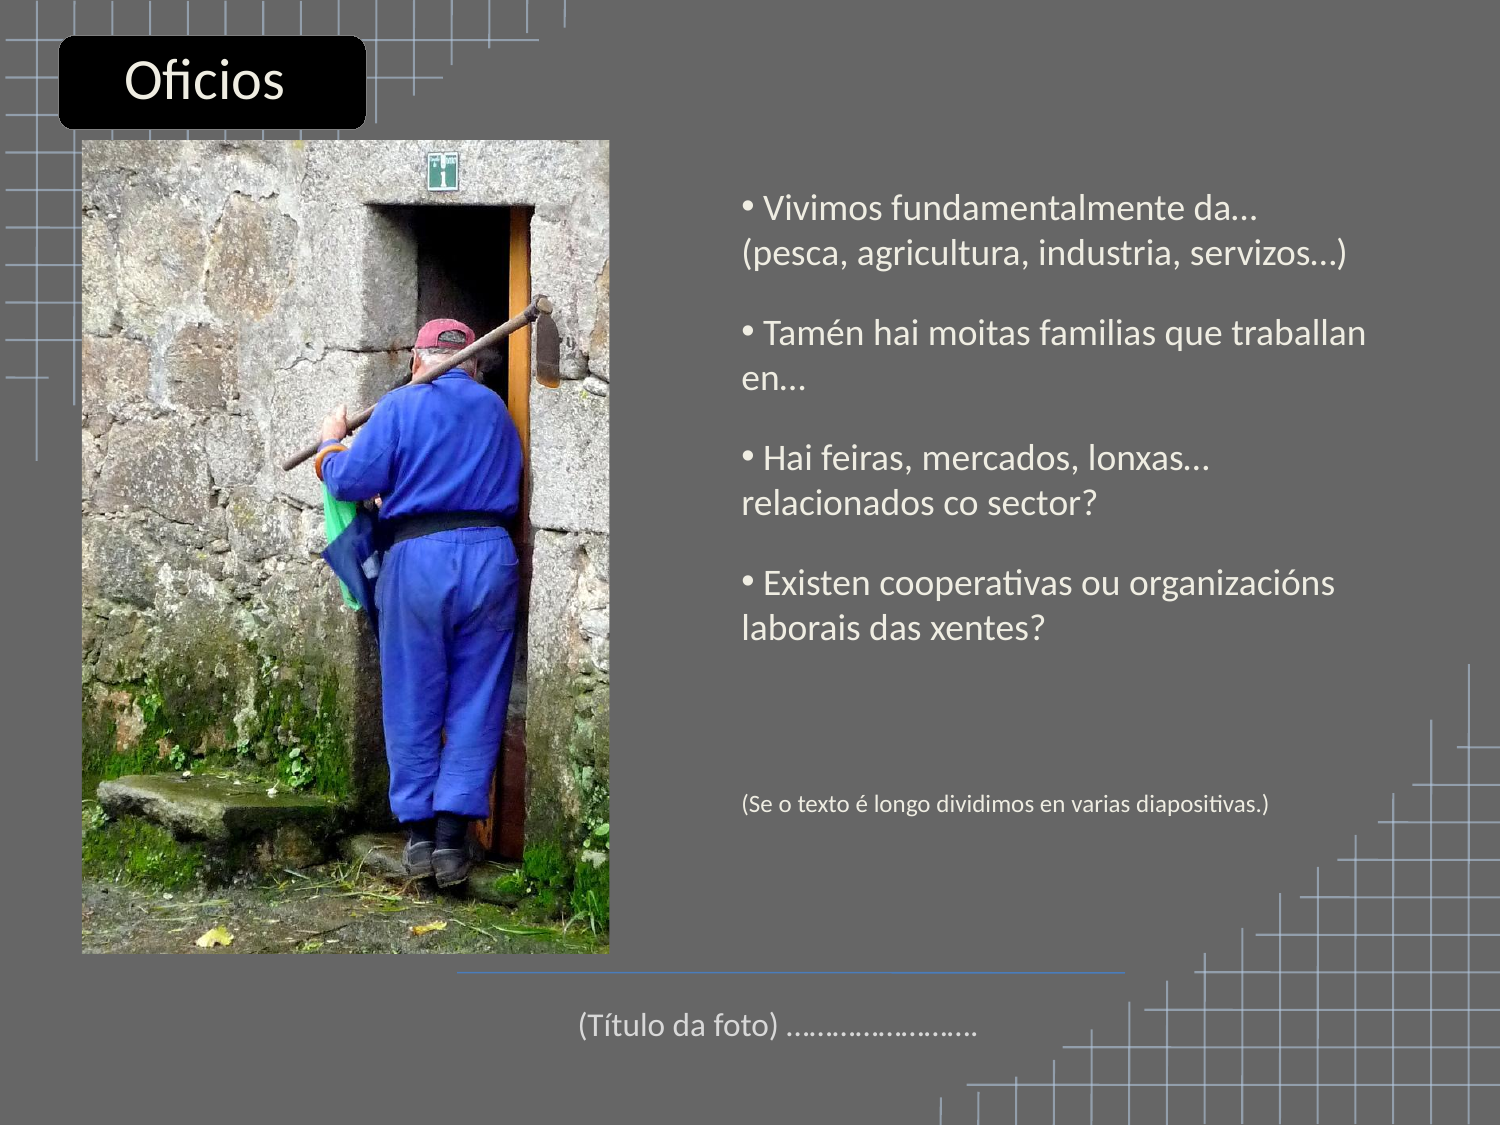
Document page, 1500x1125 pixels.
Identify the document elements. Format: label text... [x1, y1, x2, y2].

text_box [81, 140, 610, 954]
text_box Vivimos fundamentalmente da… (pesca, agricultura, industria, servizos…) Tamén hai moitas familias que traballan en… Hai feiras, mercados, lonxas… relacionados co sector? Existen cooperativas ou organizacións laborais das xentes? (Se o texto é longo dividimos en varias diapositivas.) [726, 175, 1383, 903]
text_box [69, 35, 367, 130]
text_box (Título da foto) ……………………. [562, 996, 996, 1052]
title Oficios [58, 23, 352, 129]
